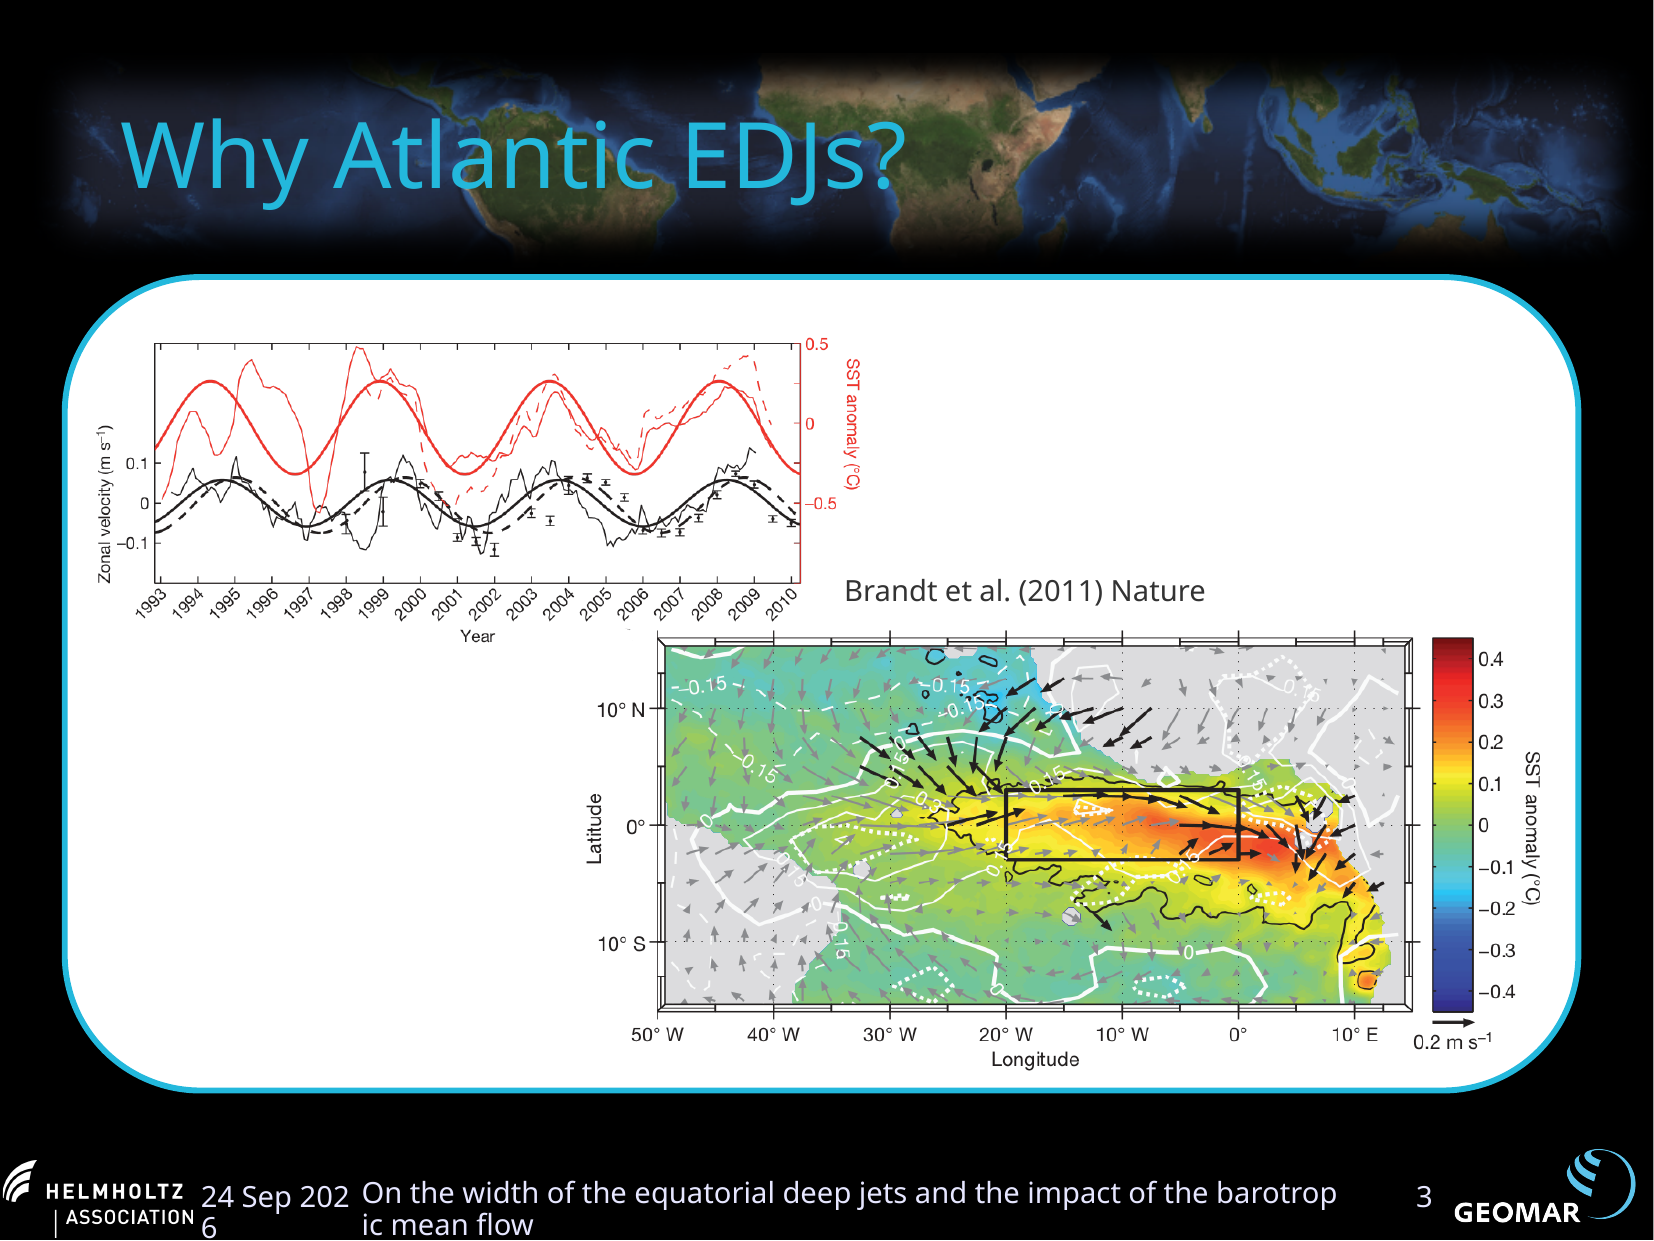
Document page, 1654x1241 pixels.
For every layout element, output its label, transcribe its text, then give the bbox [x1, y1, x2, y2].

picture [91, 333, 1550, 1072]
text_box Brandt et al. (2011) Nature [829, 563, 1171, 615]
title Why Atlantic EDJs? [120, 49, 1571, 257]
picture [9, 53, 1654, 284]
text_box [64, 277, 1579, 1091]
picture [2, 1160, 193, 1238]
picture [1434, 1128, 1654, 1241]
